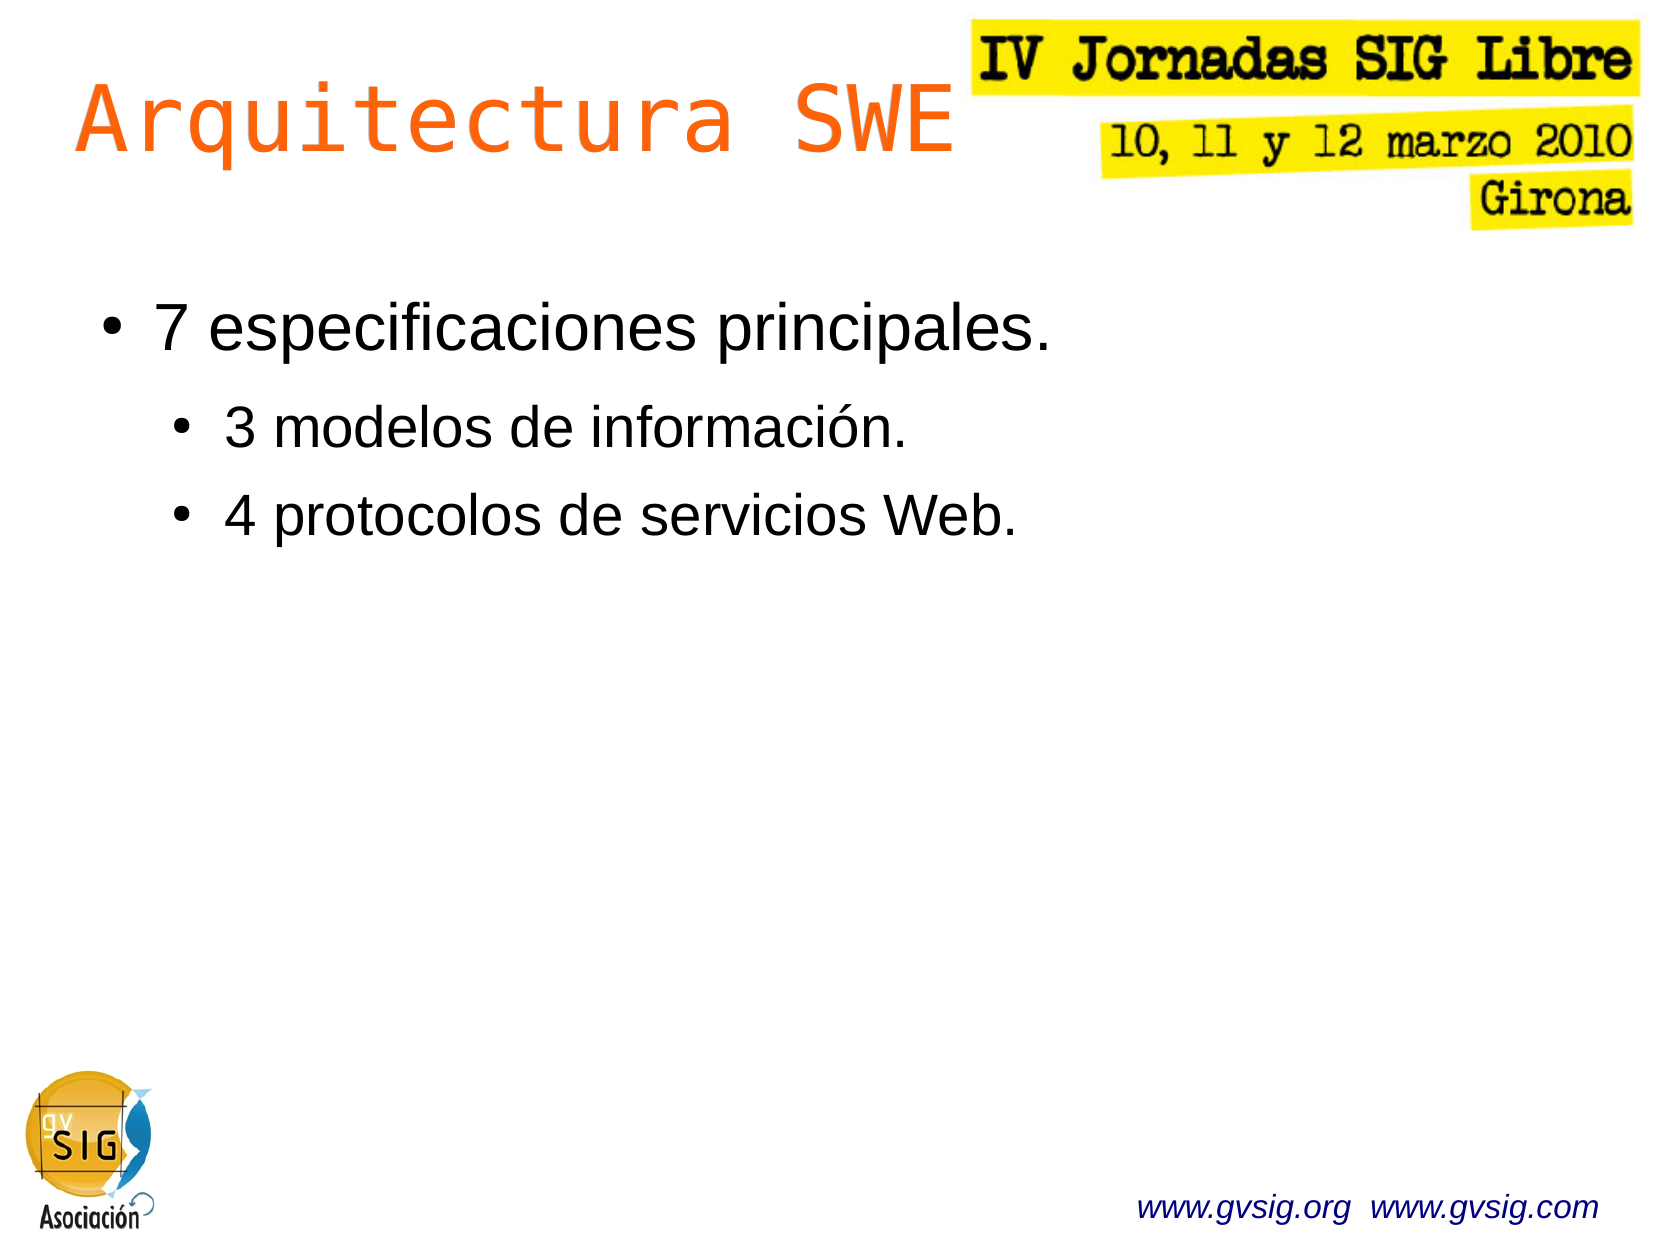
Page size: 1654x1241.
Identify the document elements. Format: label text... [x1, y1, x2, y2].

picture [0, 1062, 178, 1241]
list 7 especificaciones principales. 3 modelos de información. 4 protocolos de servicios Web. [82, 290, 1571, 1109]
text_box Arquitectura SWE [59, 59, 1471, 182]
picture [956, 0, 1654, 276]
